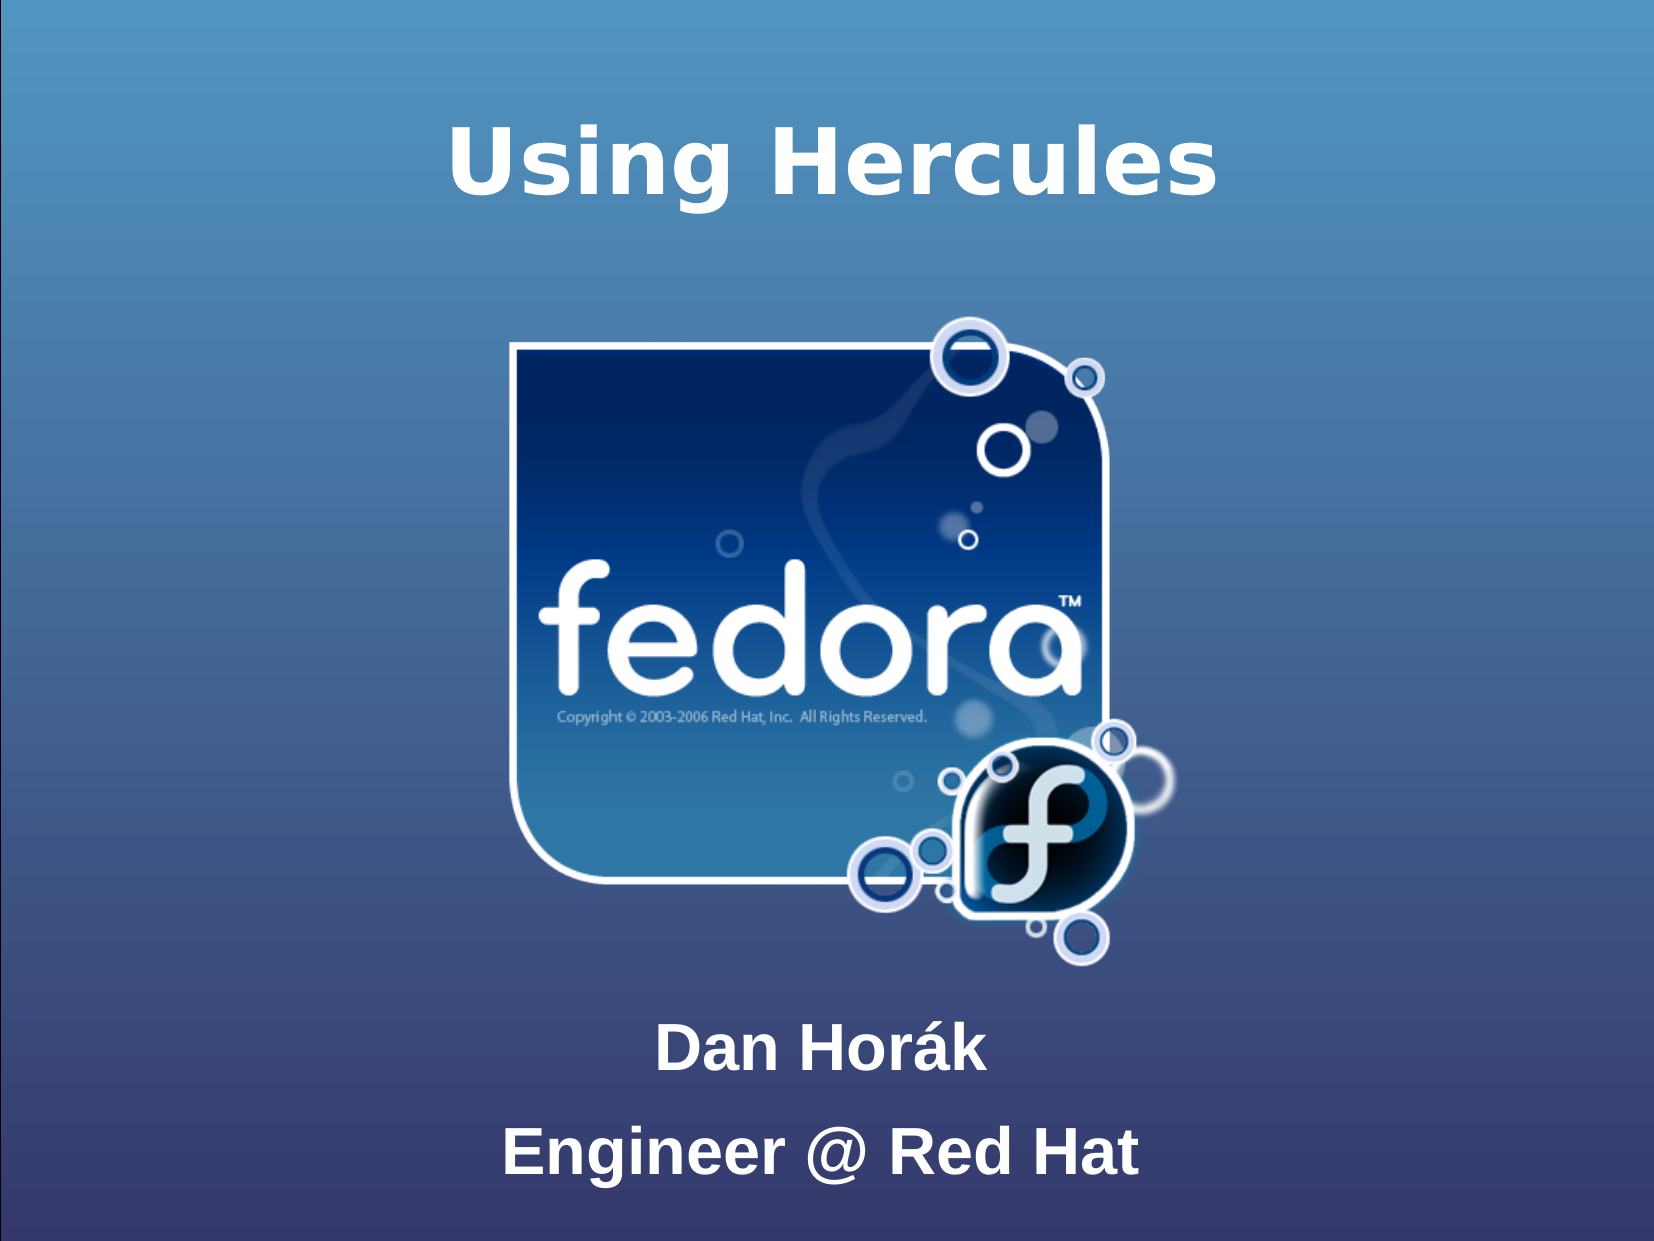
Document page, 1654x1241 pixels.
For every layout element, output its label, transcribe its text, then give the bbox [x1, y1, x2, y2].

text_box [0, 0, 1654, 1241]
list Dan Horák Engineer @ Red Hat [159, 1009, 1465, 1204]
picture [417, 314, 1204, 971]
title Using Hercules [248, 59, 1382, 267]
